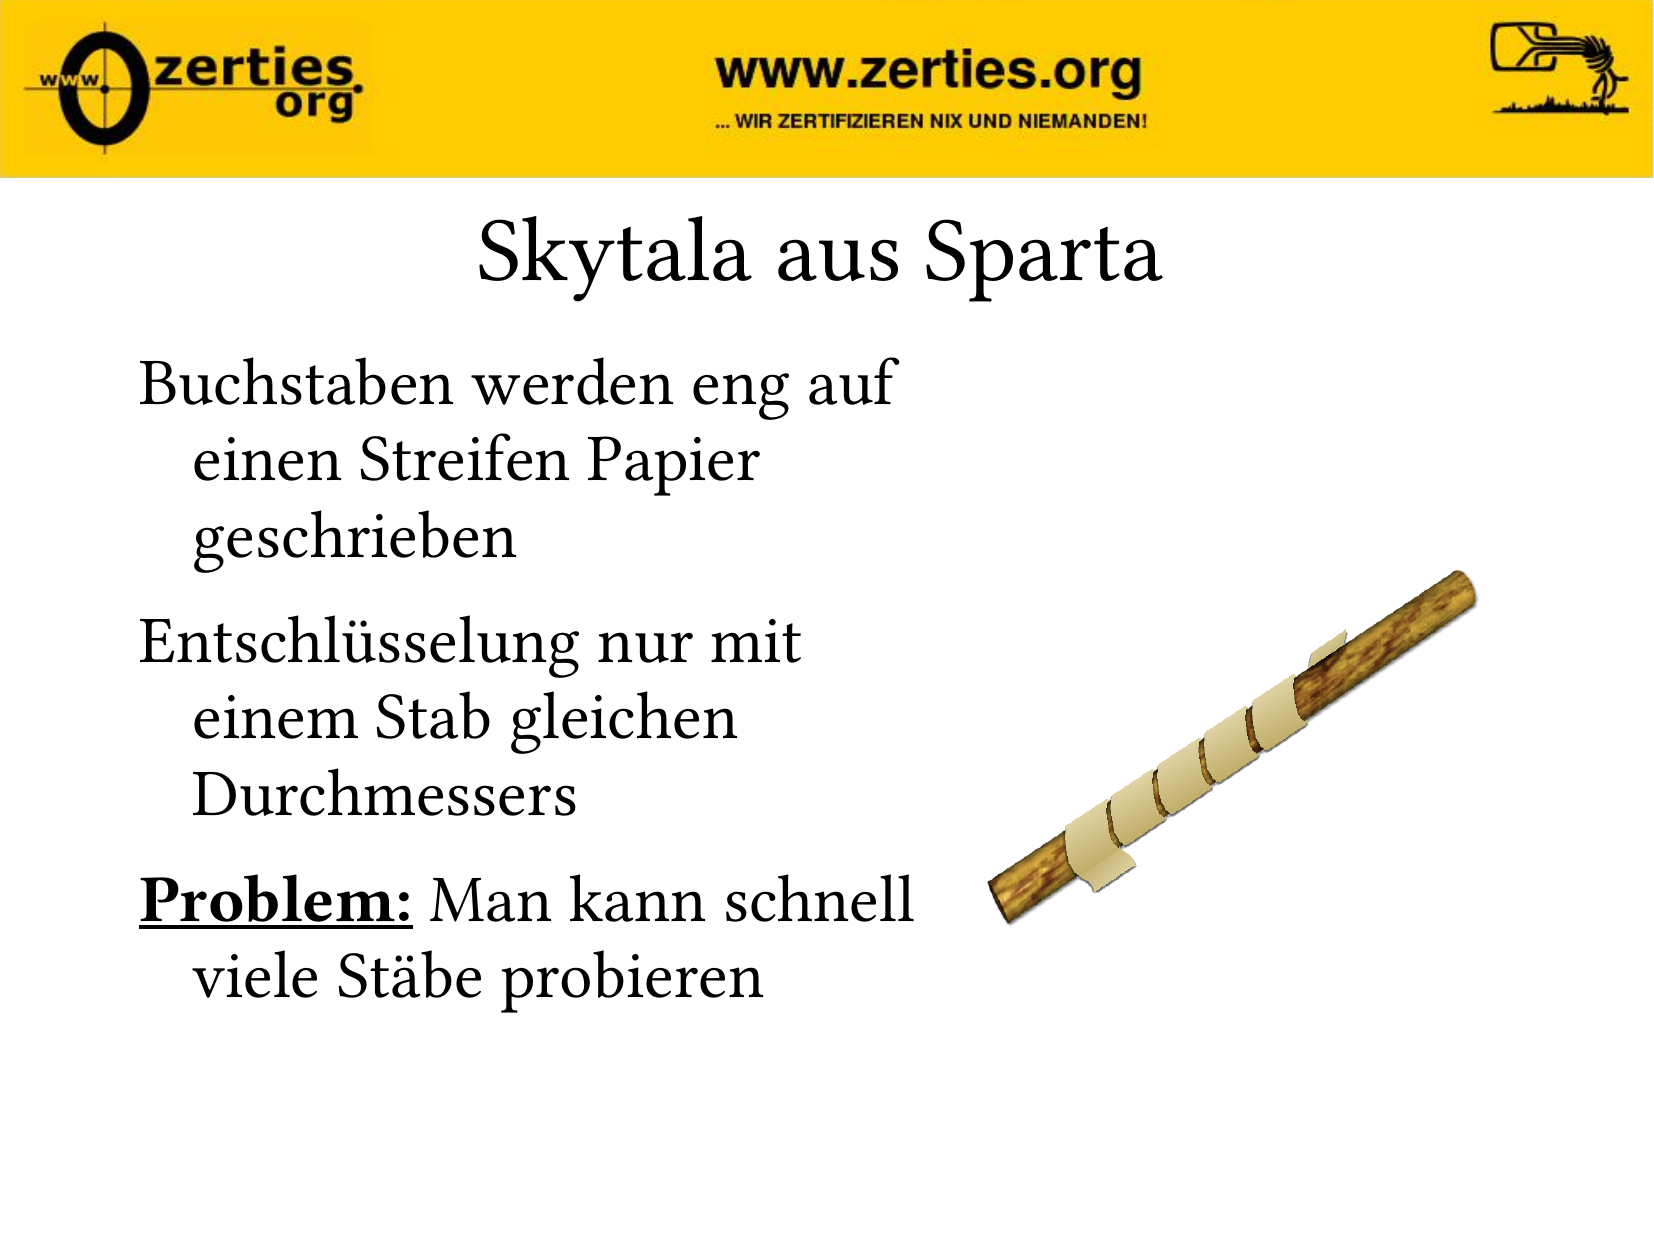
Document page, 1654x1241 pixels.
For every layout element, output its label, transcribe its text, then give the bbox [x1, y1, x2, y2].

title Skytala aus Sparta [76, 177, 1565, 326]
picture [944, 476, 1535, 994]
picture [0, 0, 1654, 178]
list Buchstaben werden eng auf einen Streifen Papier geschrieben Entschlüsselung nur mit einem Stab gleichen Durchmessers Problem: Man kann schnell viele Stäbe probieren [121, 344, 916, 1127]
